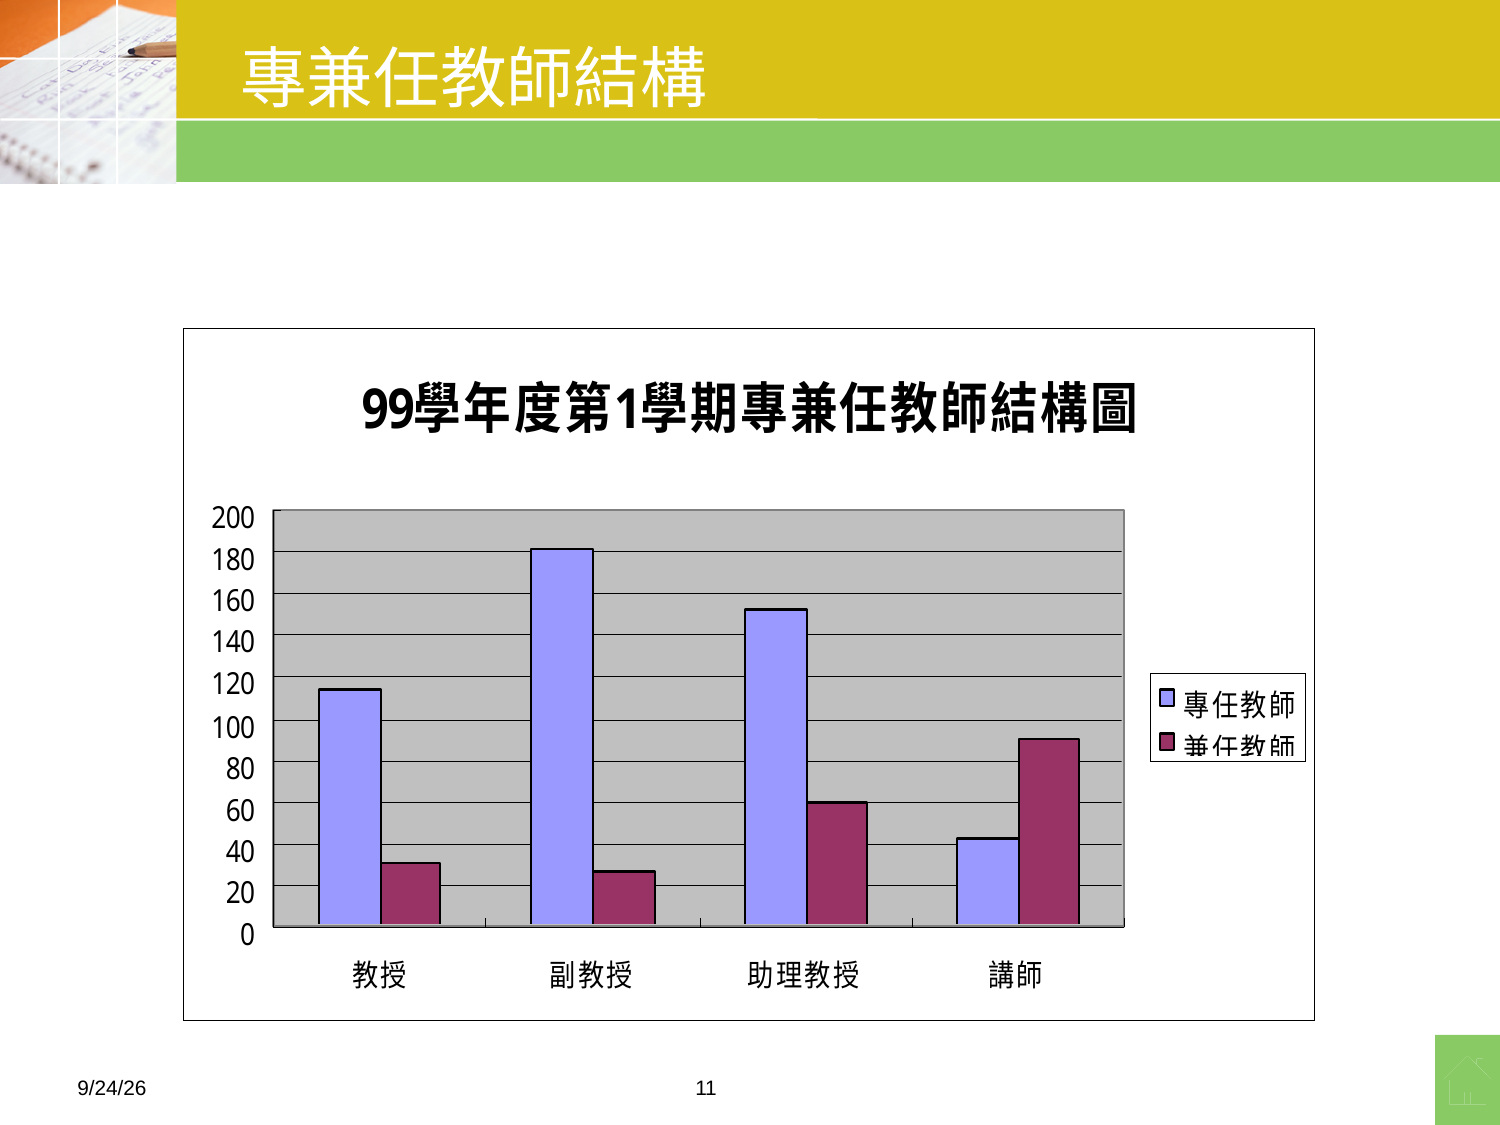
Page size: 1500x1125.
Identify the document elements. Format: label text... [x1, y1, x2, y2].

text_box [62, 1067, 376, 1111]
text_box [1435, 1034, 1500, 1125]
text_box [637, 1067, 775, 1111]
title 專兼任教師結構 [225, 28, 1388, 109]
chart [171, 314, 1329, 1035]
